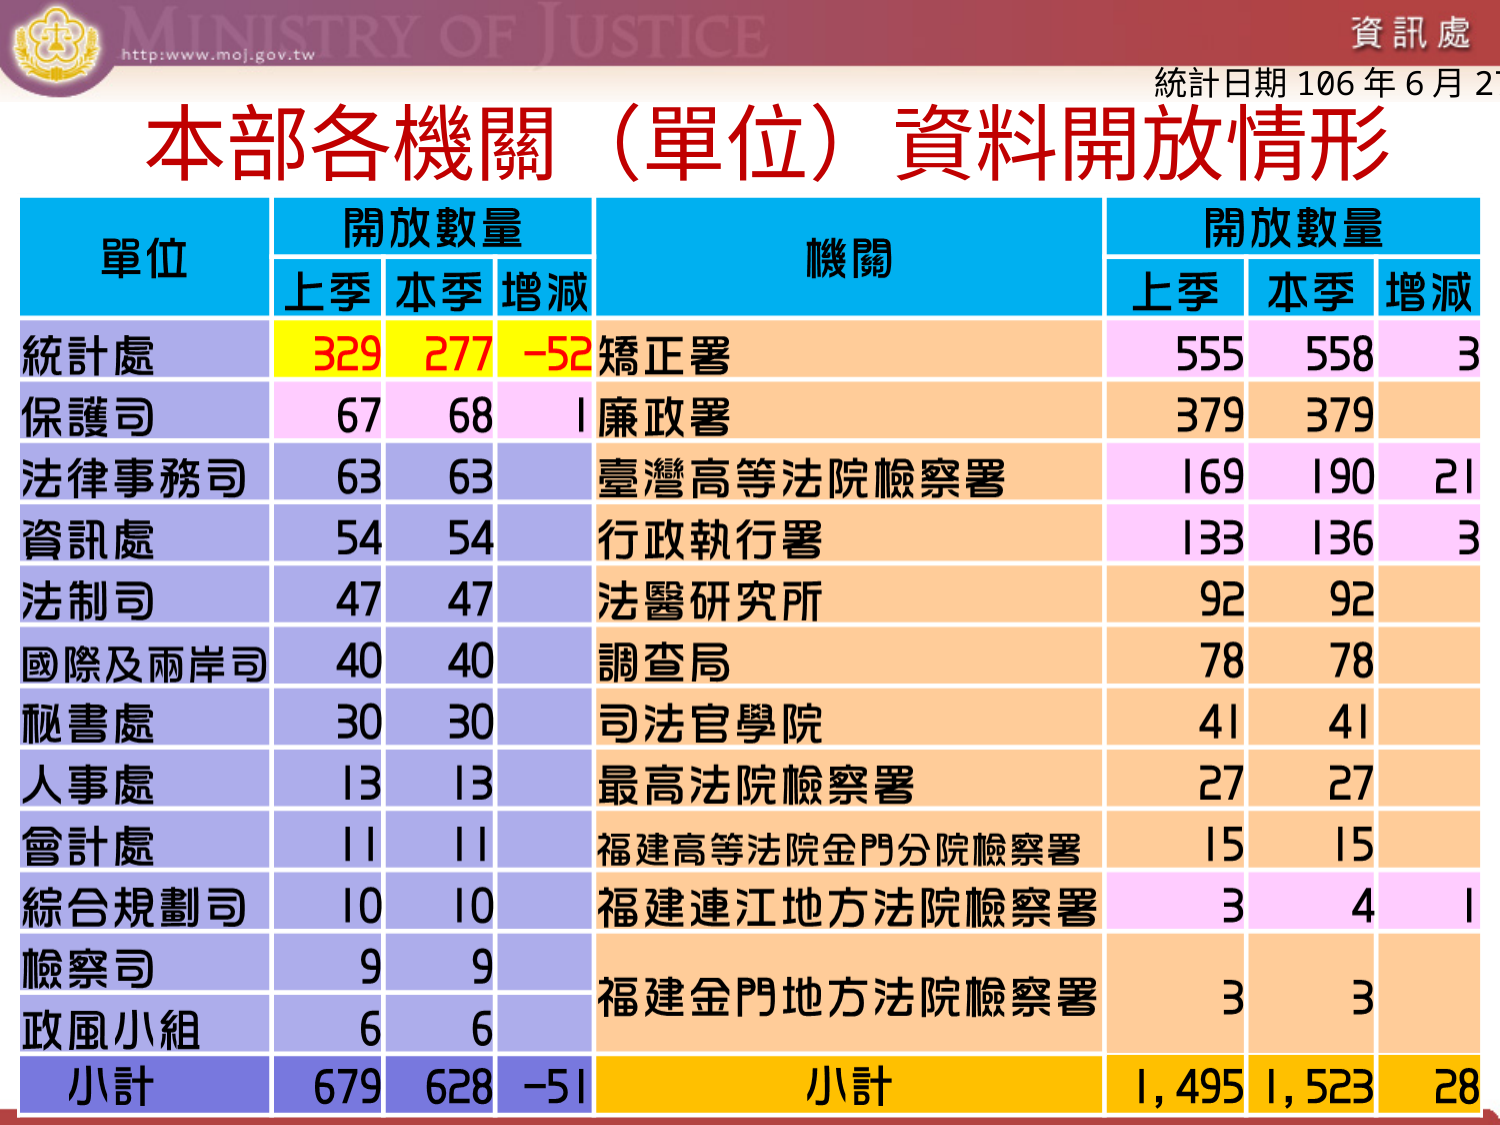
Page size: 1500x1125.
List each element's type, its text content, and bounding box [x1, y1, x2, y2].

text_box 統計日期106年6月27日 [1139, 54, 1500, 111]
picture [17, 187, 1483, 1125]
title 本部各機關（單位）資料開放情形 [100, 66, 1435, 187]
text_box -29- [1483, 1070, 1488, 1109]
